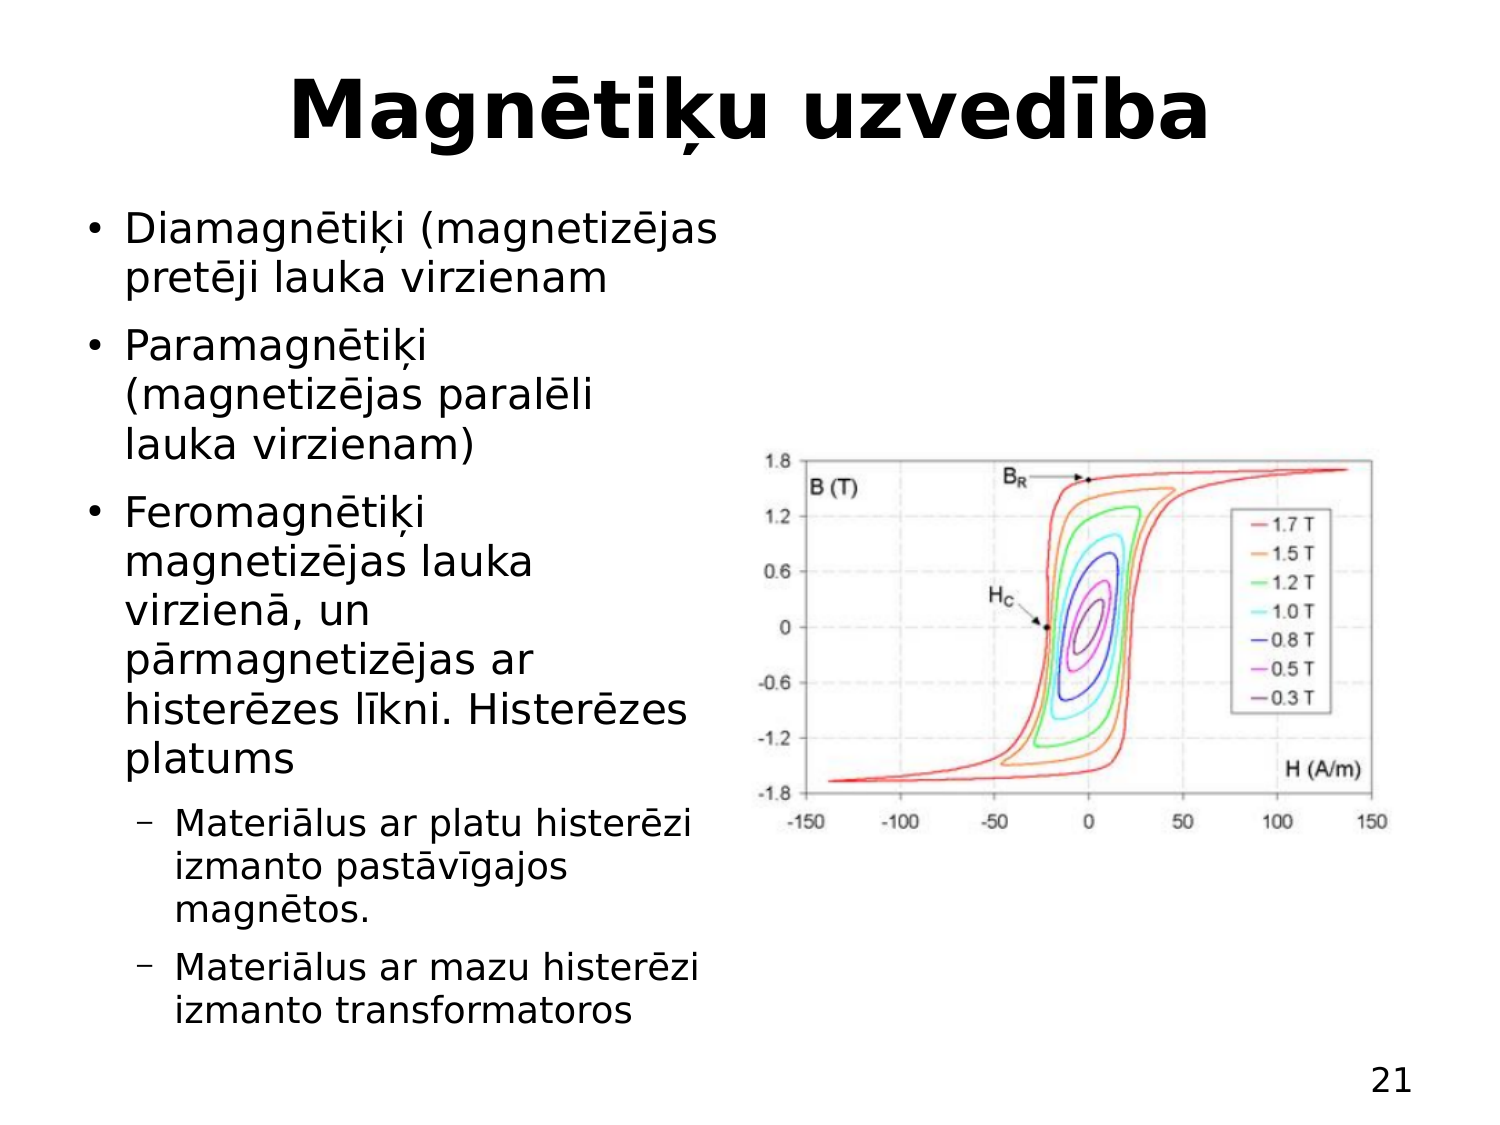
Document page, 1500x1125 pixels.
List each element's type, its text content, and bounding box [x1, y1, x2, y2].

list Diamagnētiķi (magnetizējas pretēji lauka virzienam Paramagnētiķi (magnetizējas paralēli lauka virzienam) Feromagnētiķi magnetizējas lauka virzienā, un pārmagnetizējas ar histerēzes līkni. Histerēzes platums Materiālus ar platu histerēzi izmanto pastāvīgajos magnētos. Materiālus ar mazu histerēzi izmanto transformatoros [75, 204, 720, 1075]
title Magnētiķu uzvedība [75, 44, 1425, 177]
picture [751, 443, 1396, 836]
